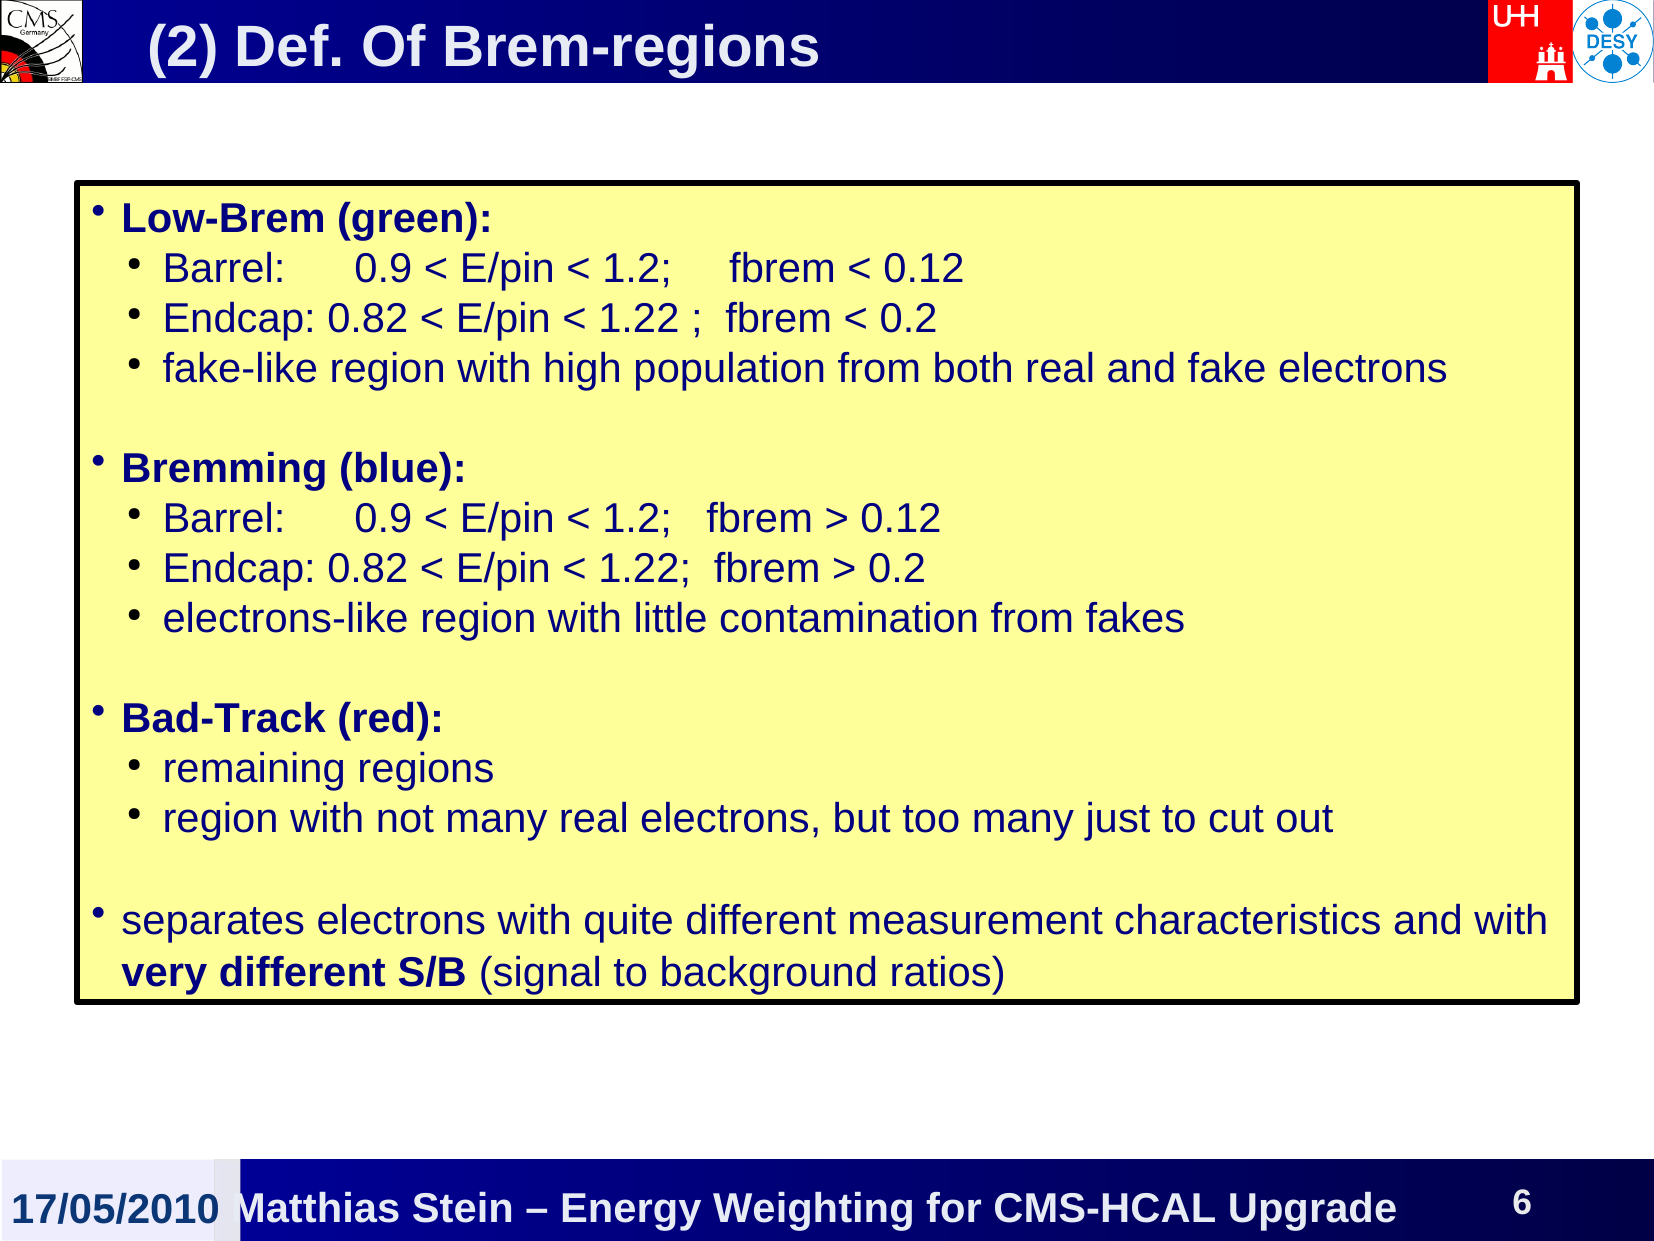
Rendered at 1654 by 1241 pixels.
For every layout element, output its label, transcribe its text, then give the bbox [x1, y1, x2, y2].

picture [1488, 0, 1654, 83]
text_box Low-Brem (green): Barrel: 0.9 < E/pin < 1.2; fbrem < 0.12 Endcap: 0.82 < E/pin < 1.22 ; fbrem < 0.2 fake-like region with high population from both real and fake electrons Bremming (blue): Barrel: 0.9 < E/pin < 1.2; fbrem > 0.12 Endcap: 0.82 < E/pin < 1.22; fbrem > 0.2 electrons-like region with little contamination from fakes Bad-Track (red): remaining regions region with not many real electrons, but too many just to cut out separates electrons with quite different measurement characteristics and with very different S/B (signal to background ratios) [76, 183, 1577, 1003]
title (2) Def. Of Brem-regions [147, 4, 1477, 78]
picture [0, 0, 83, 83]
